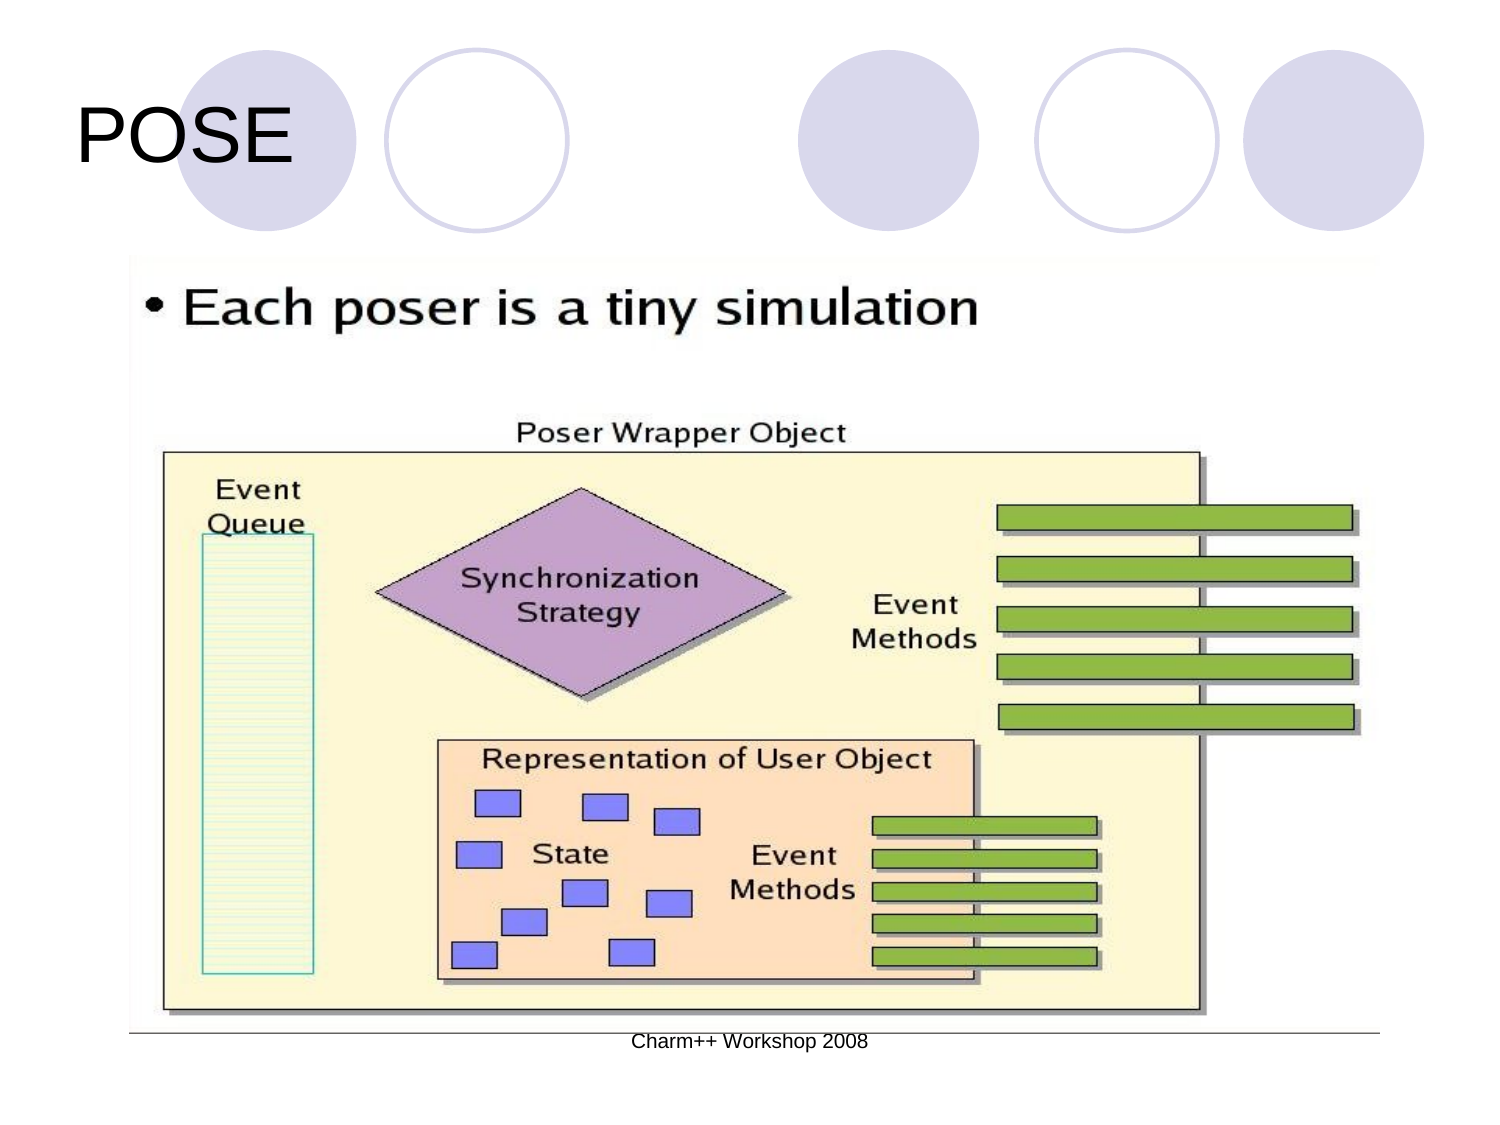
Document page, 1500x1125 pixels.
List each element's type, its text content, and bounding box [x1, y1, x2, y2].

title POSE [75, 45, 1426, 233]
picture [129, 255, 1380, 1034]
